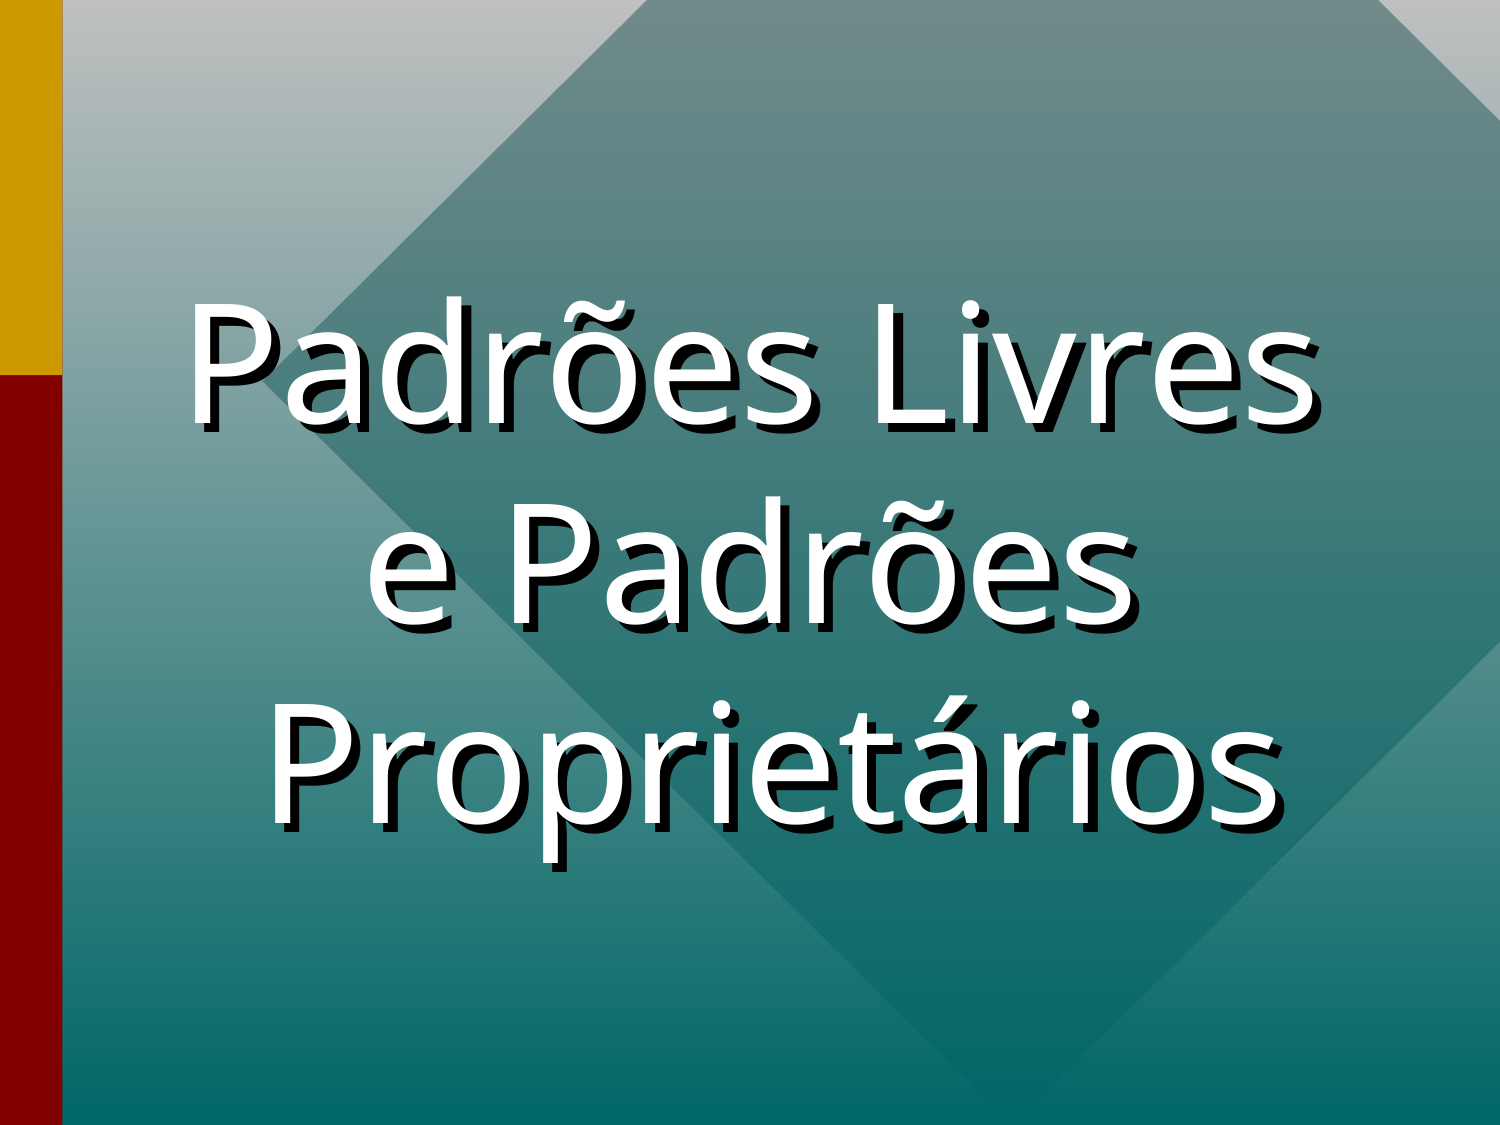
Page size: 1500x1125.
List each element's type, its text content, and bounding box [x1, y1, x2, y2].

subtitle Padrões Livres e Padrões Proprietários [150, 0, 1351, 1118]
